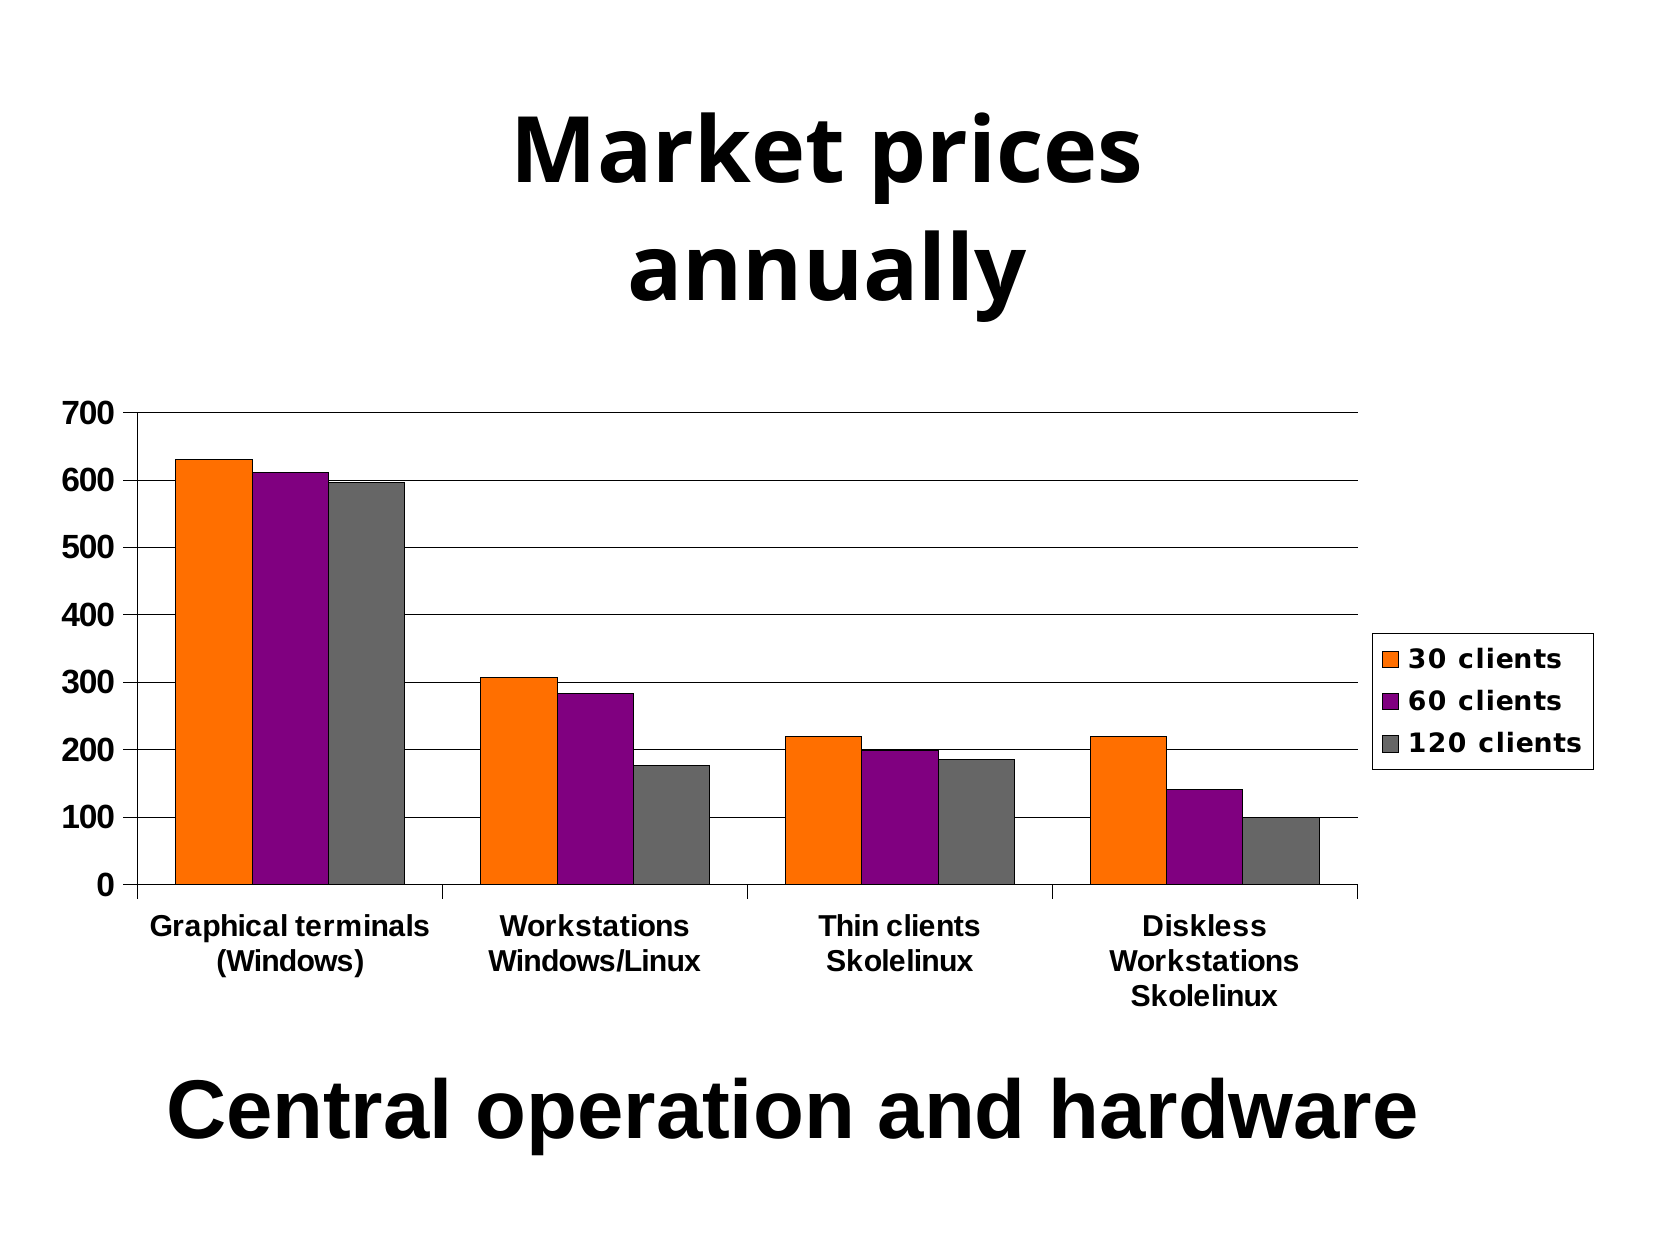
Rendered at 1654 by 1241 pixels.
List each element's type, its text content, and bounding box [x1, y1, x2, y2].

title Market prices annually [121, 98, 1534, 315]
chart [29, 372, 1625, 1024]
text_box Central operation and hardware [155, 1054, 1431, 1166]
